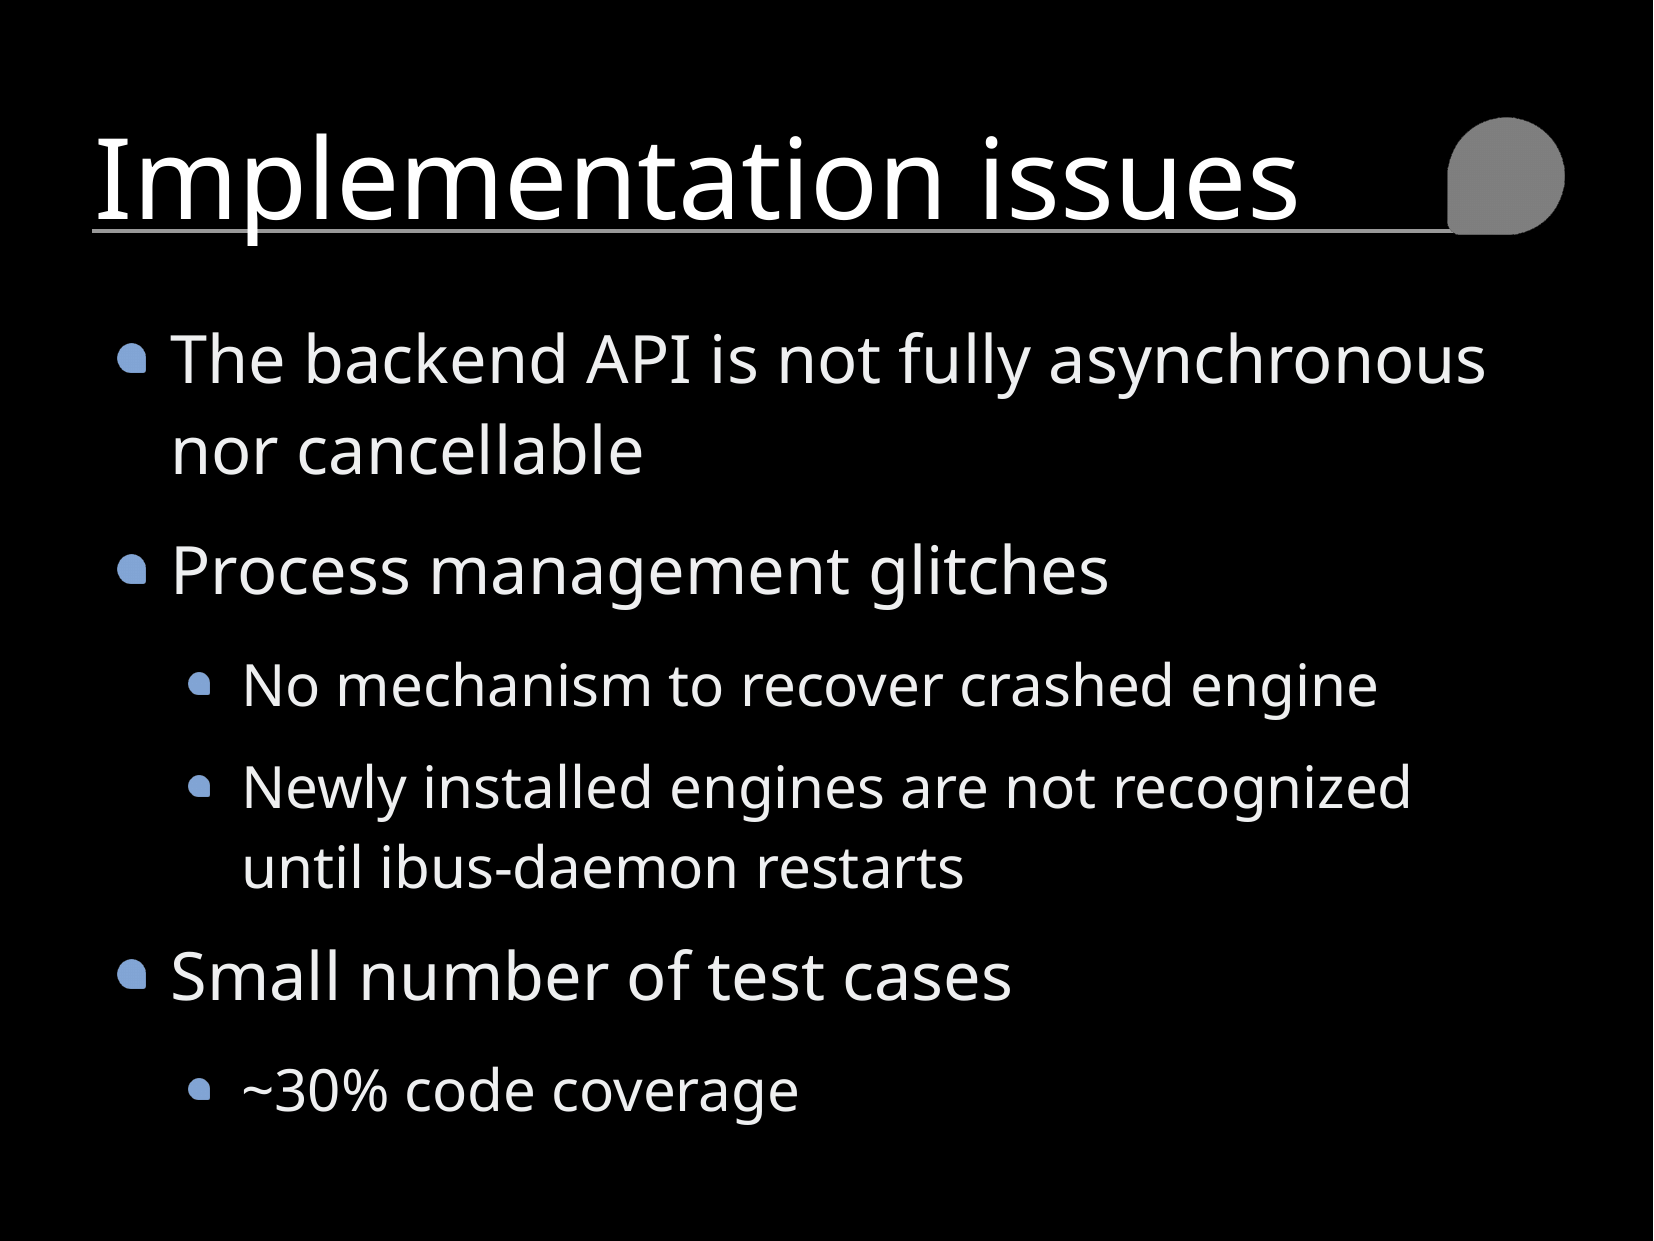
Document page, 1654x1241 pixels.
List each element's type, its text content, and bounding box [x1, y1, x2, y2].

list The backend API is not fully asynchronous nor cancellable Process management glitches No mechanism to recover crashed engine Newly installed engines are not recognized until ibus-daemon restarts Small number of test cases ~30% code coverage [99, 312, 1520, 1141]
title Implementation issues [94, 100, 1425, 251]
picture [1447, 117, 1565, 235]
